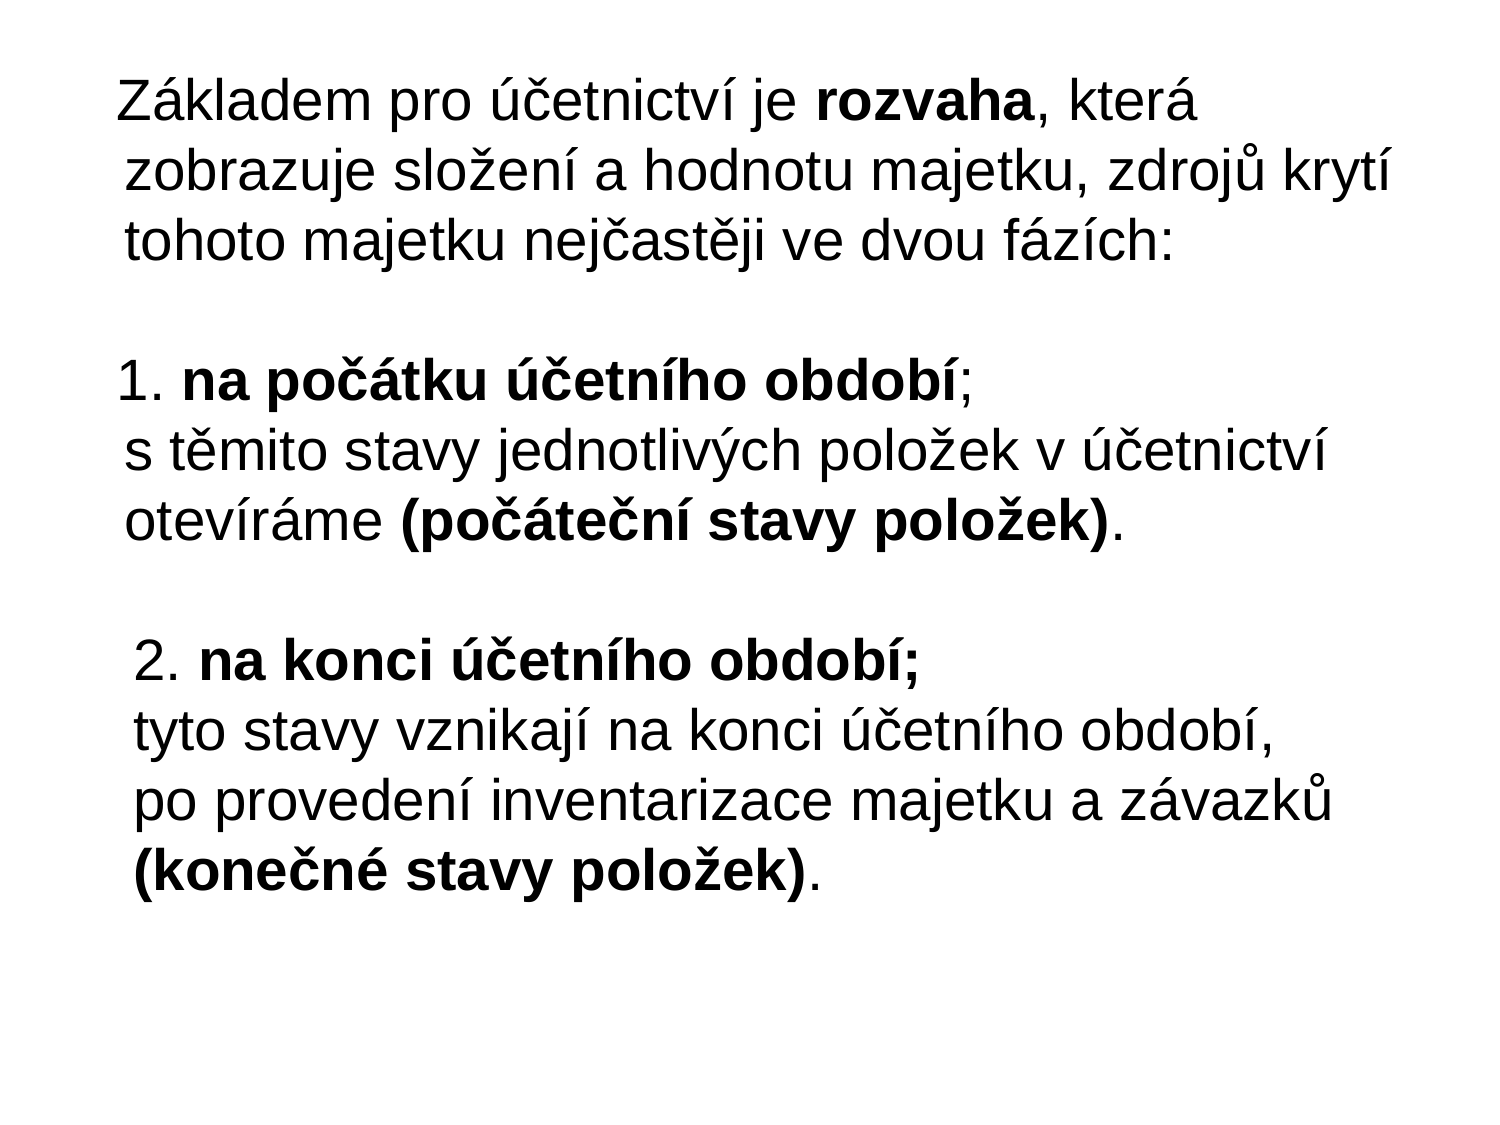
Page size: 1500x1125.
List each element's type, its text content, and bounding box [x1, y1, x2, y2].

list Základem pro účetnictví je rozvaha, která zobrazuje složení a hodnotu majetku, zdrojů krytí tohoto majetku nejčastěji ve dvou fázích: 1. na počátku účetního období; s těmito stavy jednotlivých položek v účetnictví otevíráme (počáteční stavy položek). 2. na konci účetního období; tyto stavy vznikají na konci účetního období, po provedení inventarizace majetku a závazků (konečné stavy položek). [53, 54, 1447, 1094]
